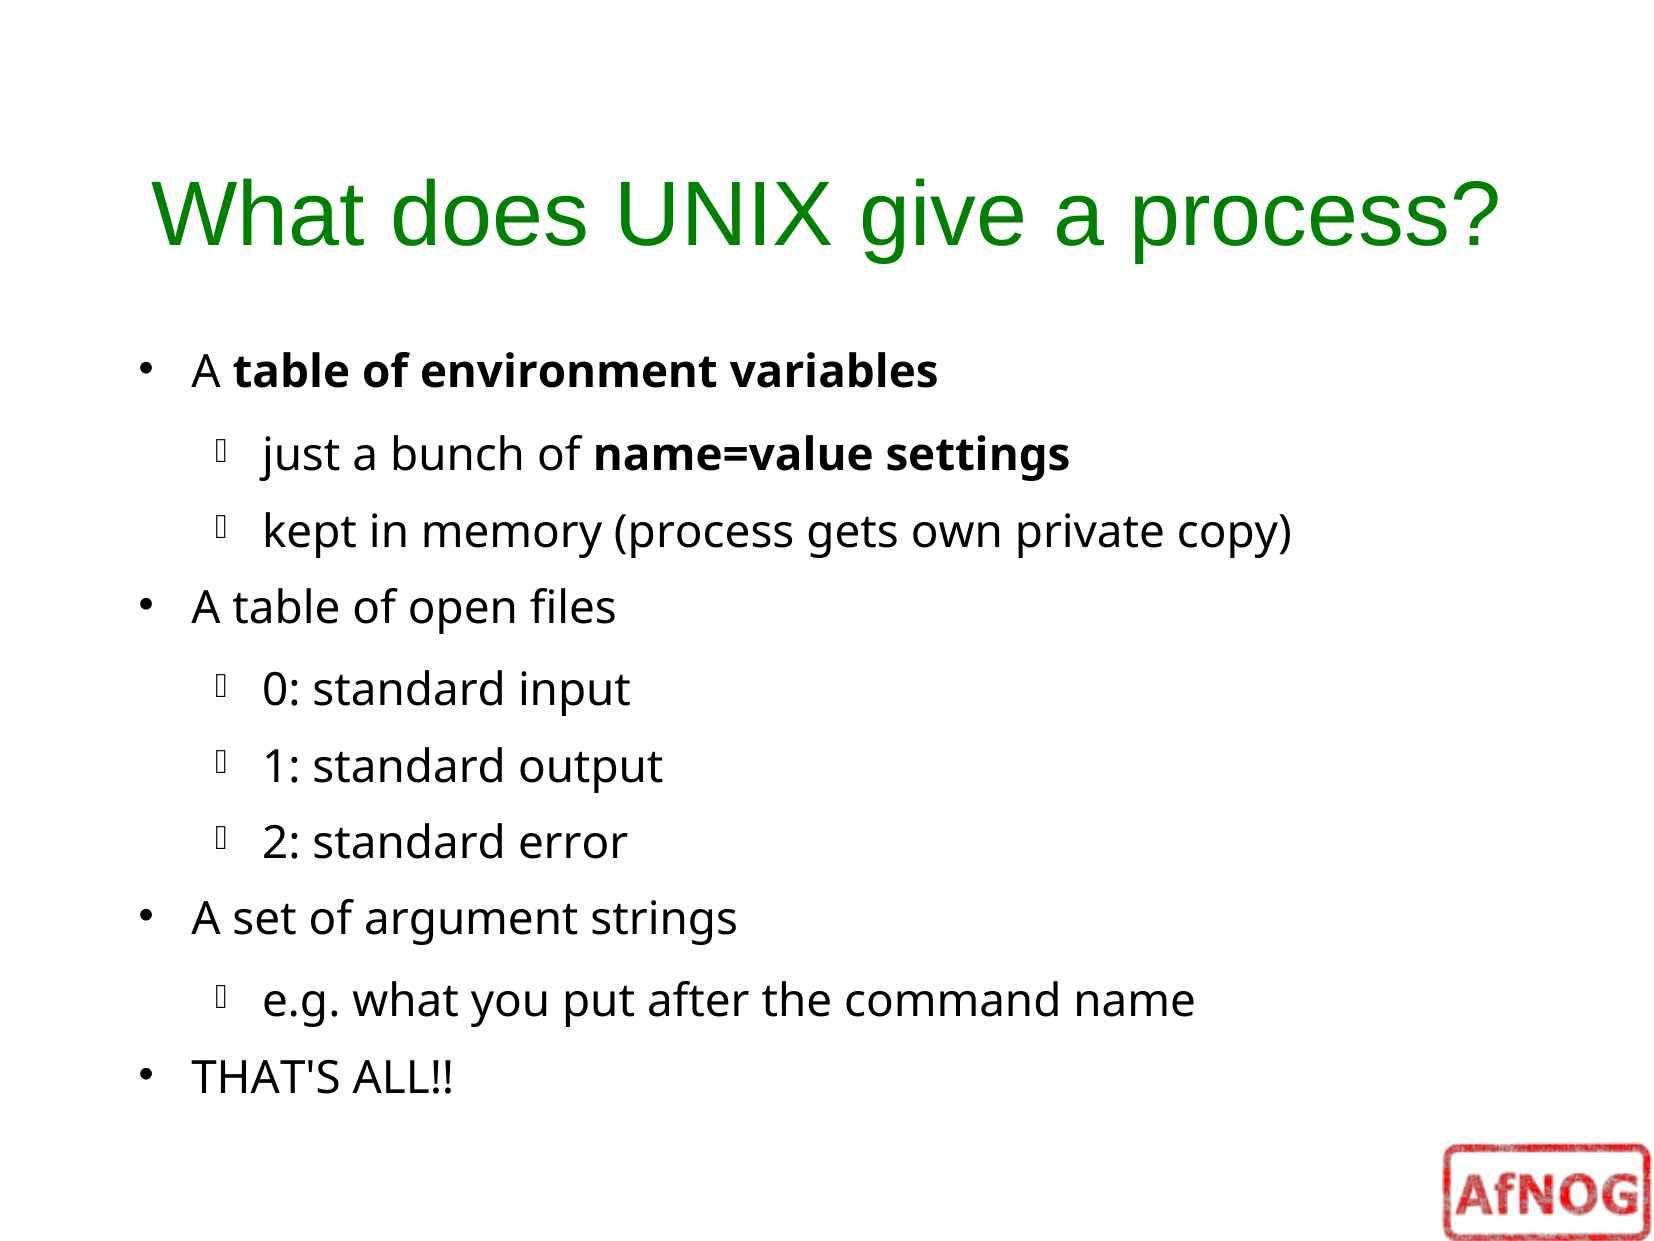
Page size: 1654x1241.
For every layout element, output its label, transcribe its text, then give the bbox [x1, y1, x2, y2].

list A table of environment variables just a bunch of name=value settings kept in memory (process gets own private copy)‏ A table of open files 0: standard input 1: standard output 2: standard error A set of argument strings e.g. what you put after the command name THAT'S ALL!! [121, 344, 1534, 1241]
picture [1534, 1141, 1654, 1241]
title What does UNIX give a process? [121, 67, 1534, 344]
